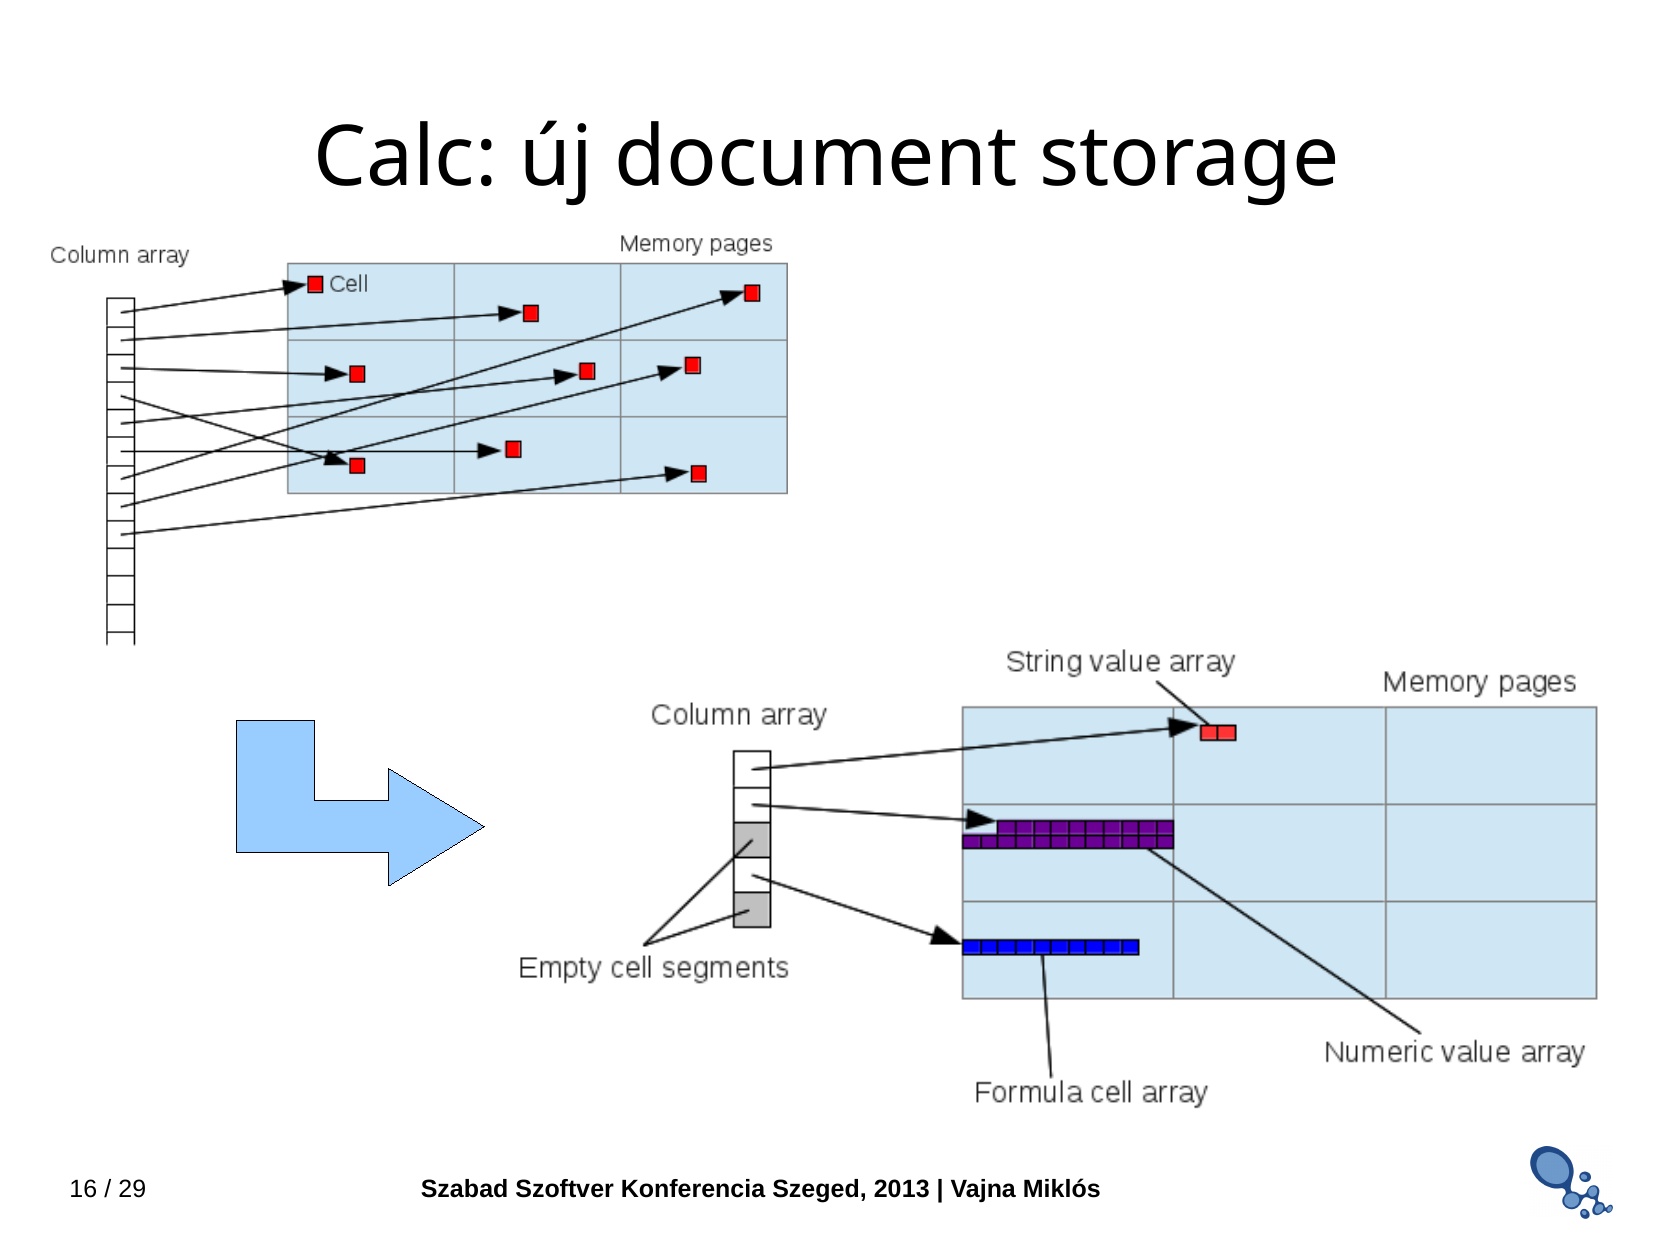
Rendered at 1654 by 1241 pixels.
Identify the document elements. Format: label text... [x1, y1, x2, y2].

title Calc: új document storage [82, 49, 1571, 257]
picture [1530, 1146, 1613, 1219]
picture [37, 224, 1607, 1121]
text_box [236, 720, 485, 886]
